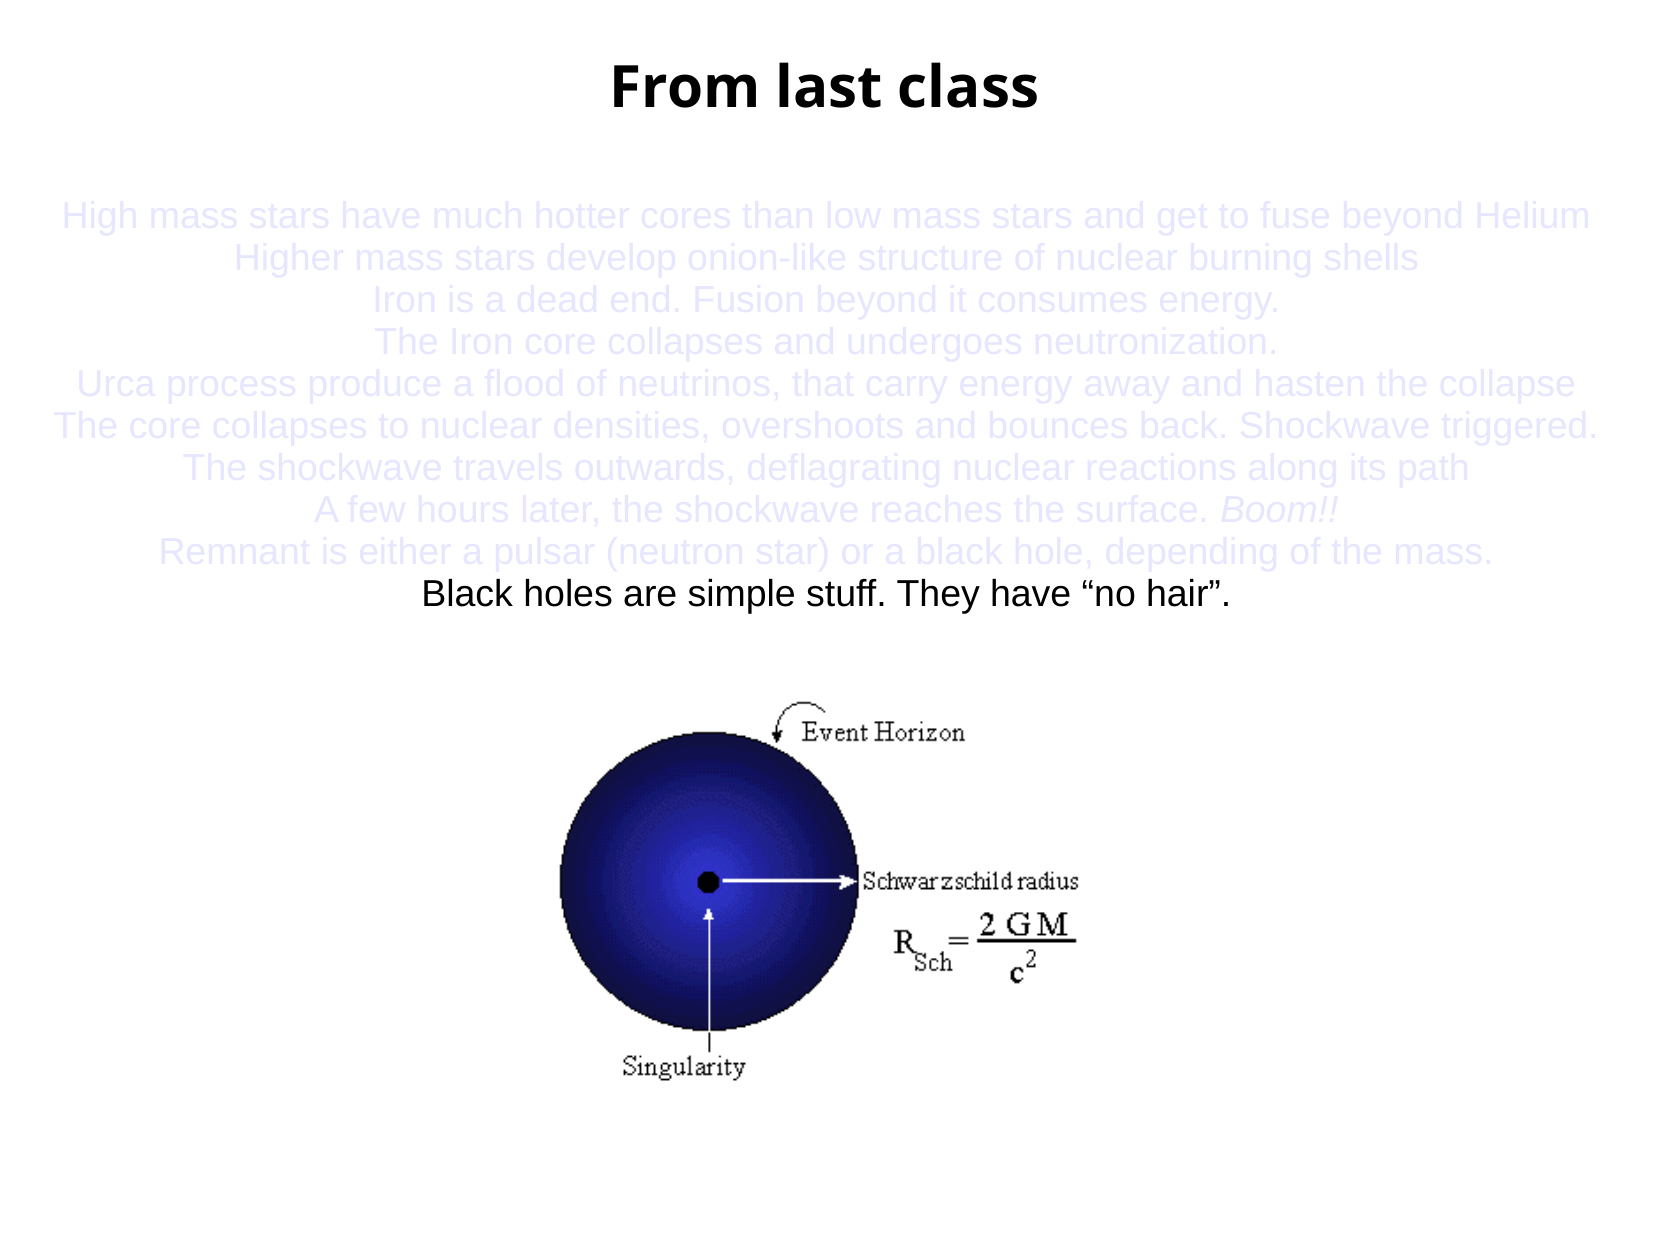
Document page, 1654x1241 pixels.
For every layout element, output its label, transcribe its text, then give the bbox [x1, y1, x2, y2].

text_box High mass stars have much hotter cores than low mass stars and get to fuse beyond Helium Higher mass stars develop onion-like structure of nuclear burning shells Iron is a dead end. Fusion beyond it consumes energy. The Iron core collapses and undergoes neutronization. Urca process produce a flood of neutrinos, that carry energy away and hasten the collapse The core collapses to nuclear densities, overshoots and bounces back. Shockwave triggered. The shockwave travels outwards, deflagrating nuclear reactions along its path A few hours later, the shockwave reaches the surface. Boom!! Remnant is either a pulsar (neutron star) or a black hole, depending of the mass. Black holes are simple stuff. They have “no hair”. [0, 187, 1653, 665]
text_box From last class [262, 37, 1388, 134]
picture [525, 667, 1126, 1126]
